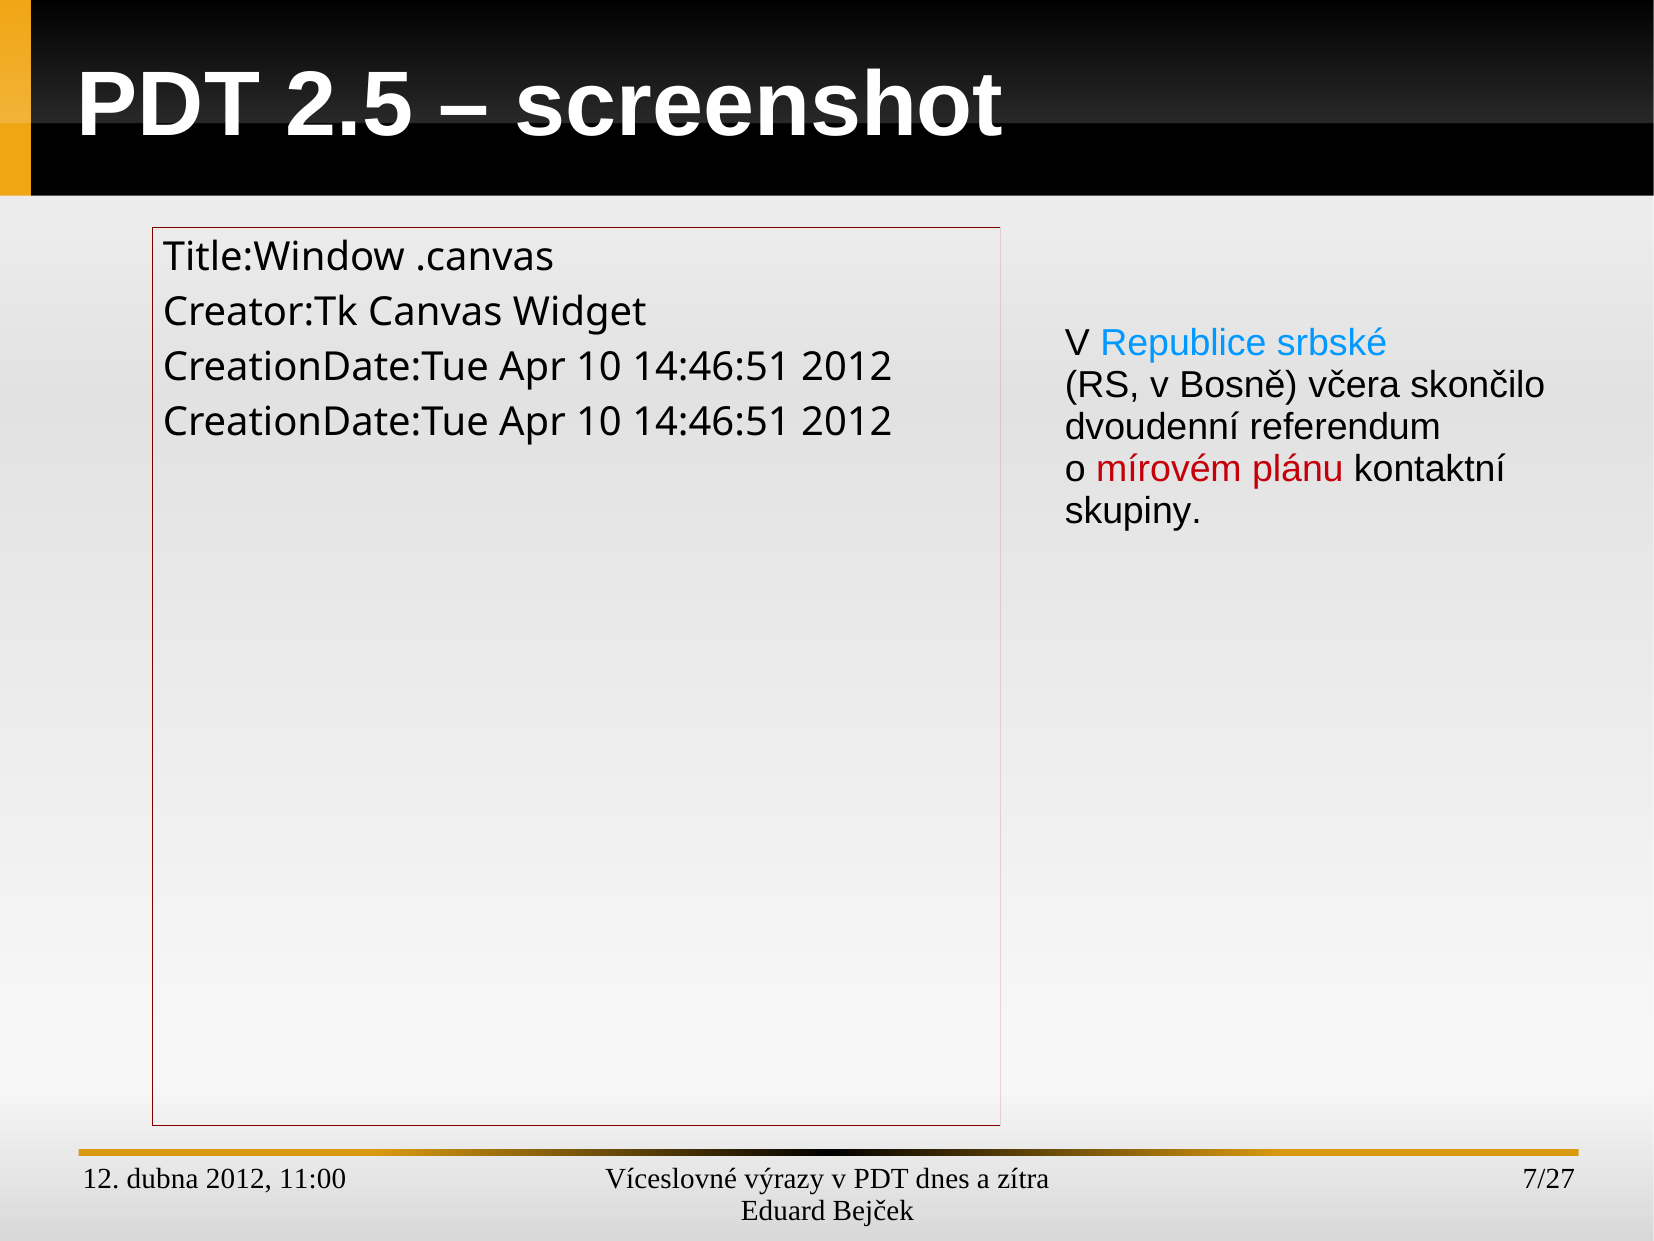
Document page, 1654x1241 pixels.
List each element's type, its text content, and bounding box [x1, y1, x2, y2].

text_box V Republice srbské (RS, v Bosně) včera skončilo dvoudenní referendum o mírovém plánu kontaktní skupiny. [1050, 313, 1598, 563]
title PDT 2.5 – screenshot [76, 0, 1565, 208]
picture [0, 0, 1654, 1241]
